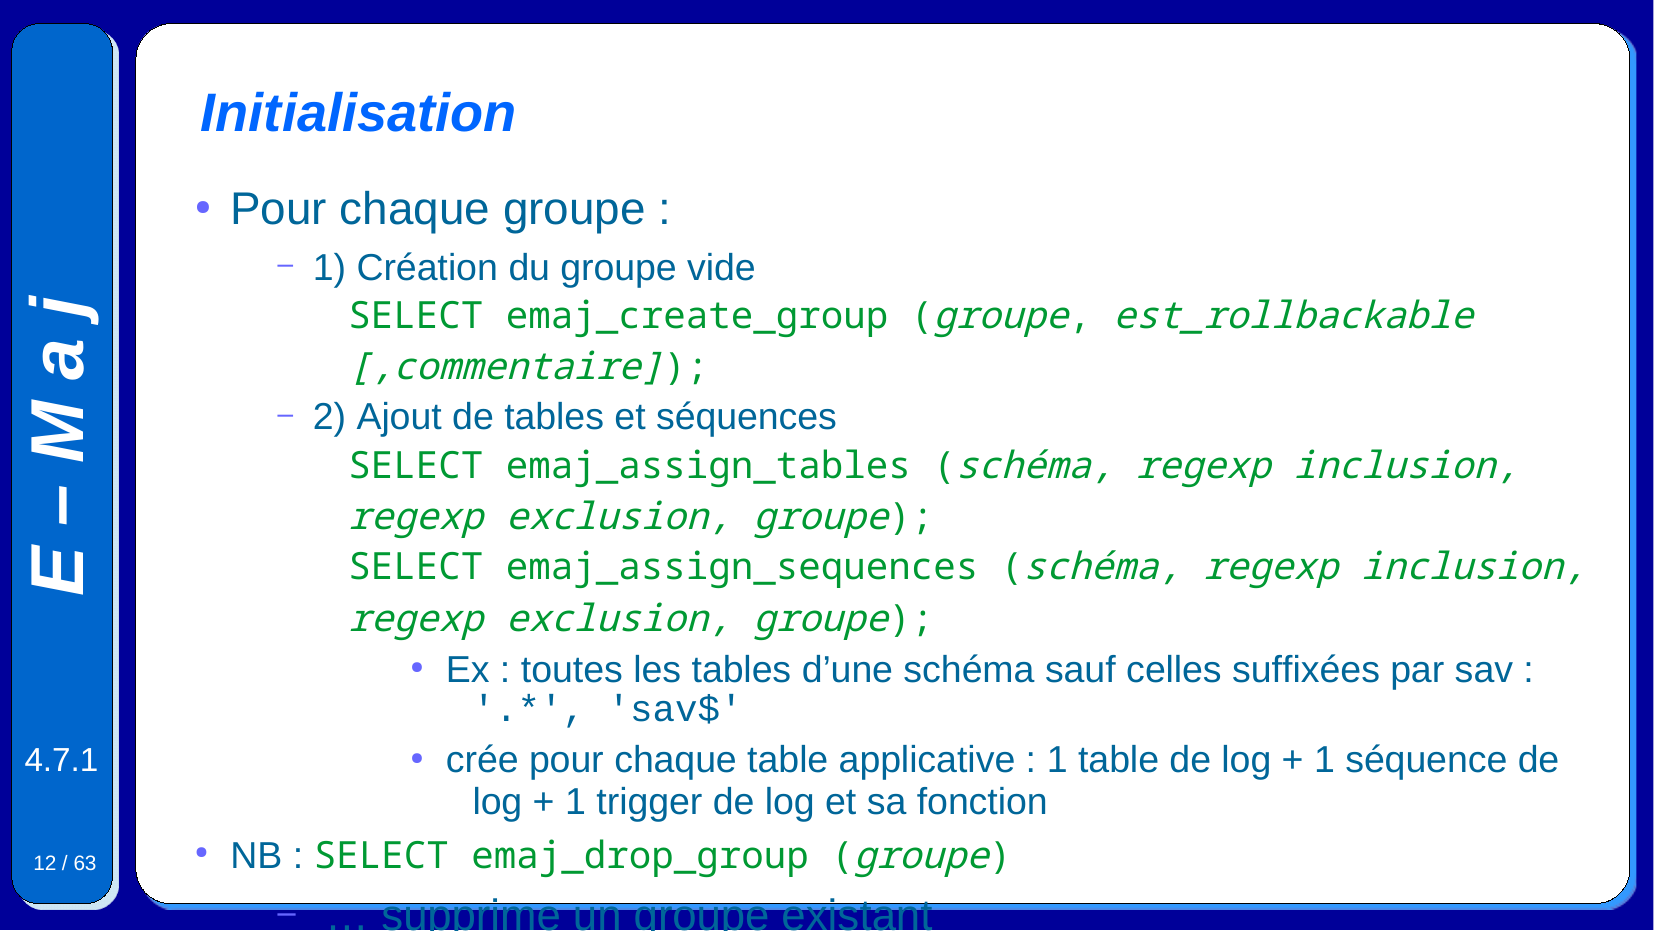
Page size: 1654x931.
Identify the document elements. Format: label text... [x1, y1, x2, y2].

list Pour chaque groupe : 1) Création du groupe vide SELECT emaj_create_group (groupe, est_rollbackable [,commentaire]); 2) Ajout de tables et séquences SELECT emaj_assign_tables (schéma, regexp inclusion, regexp exclusion, groupe); SELECT emaj_assign_sequences (schéma, regexp inclusion, regexp exclusion, groupe); Ex : toutes les tables d’une schéma sauf celles suffixées par sav : '.*', 'sav$' crée pour chaque table applicative : 1 table de log + 1 séquence de log + 1 trigger de log et sa fonction NB : SELECT emaj_drop_group (groupe) … supprime un groupe existant [177, 183, 1587, 888]
title Initialisation [200, 34, 1575, 183]
